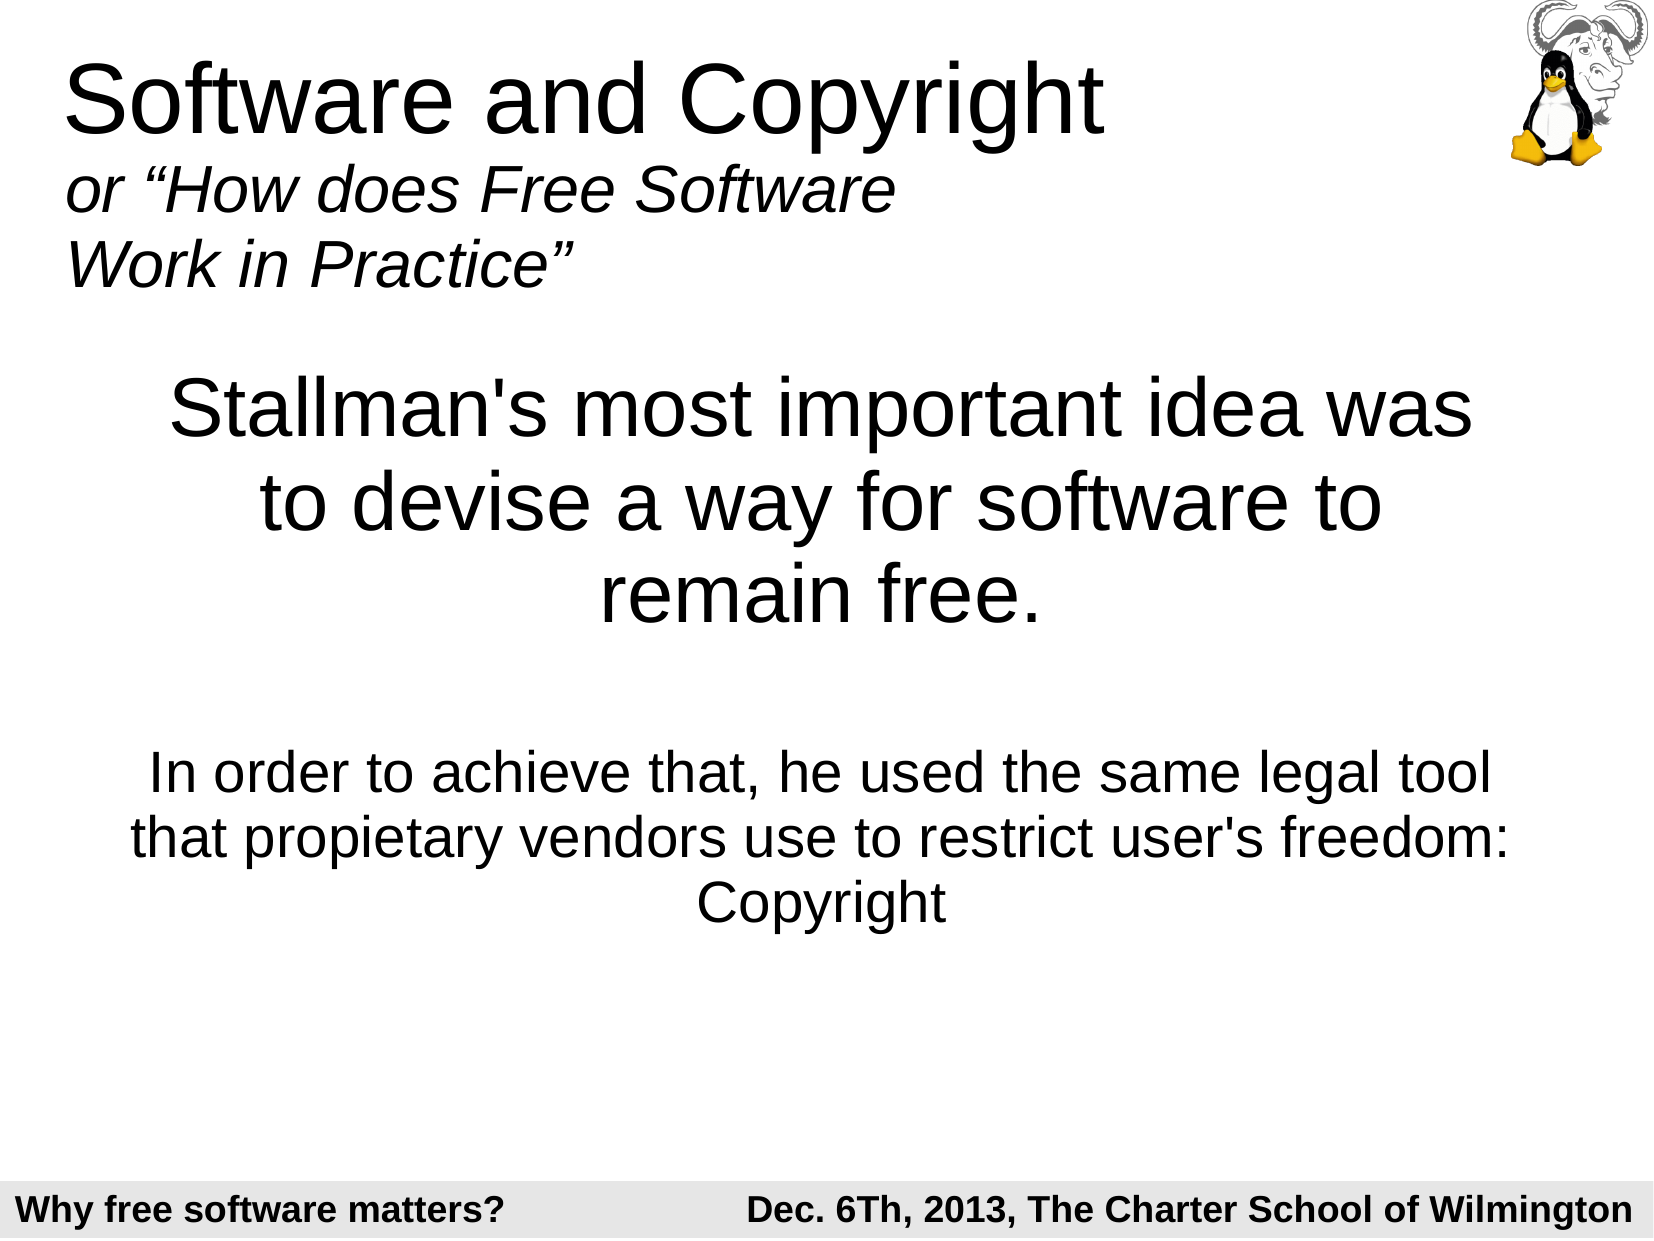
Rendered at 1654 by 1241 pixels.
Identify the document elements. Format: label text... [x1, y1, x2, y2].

picture [1511, 0, 1648, 166]
text_box In order to achieve that, he used the same legal tool that propietary vendors use to restrict user's freedom: Copyright [115, 732, 1538, 943]
text_box or “How does Free Software Work in Practice” [47, 141, 945, 312]
text_box Stallman's most important idea was to devise a way for software to remain free. [153, 354, 1498, 649]
text_box Software and Copyright [47, 35, 1501, 163]
text_box Why free software matters? Dec. 6Th, 2013, The Charter School of Wilmington [0, 1181, 1654, 1238]
